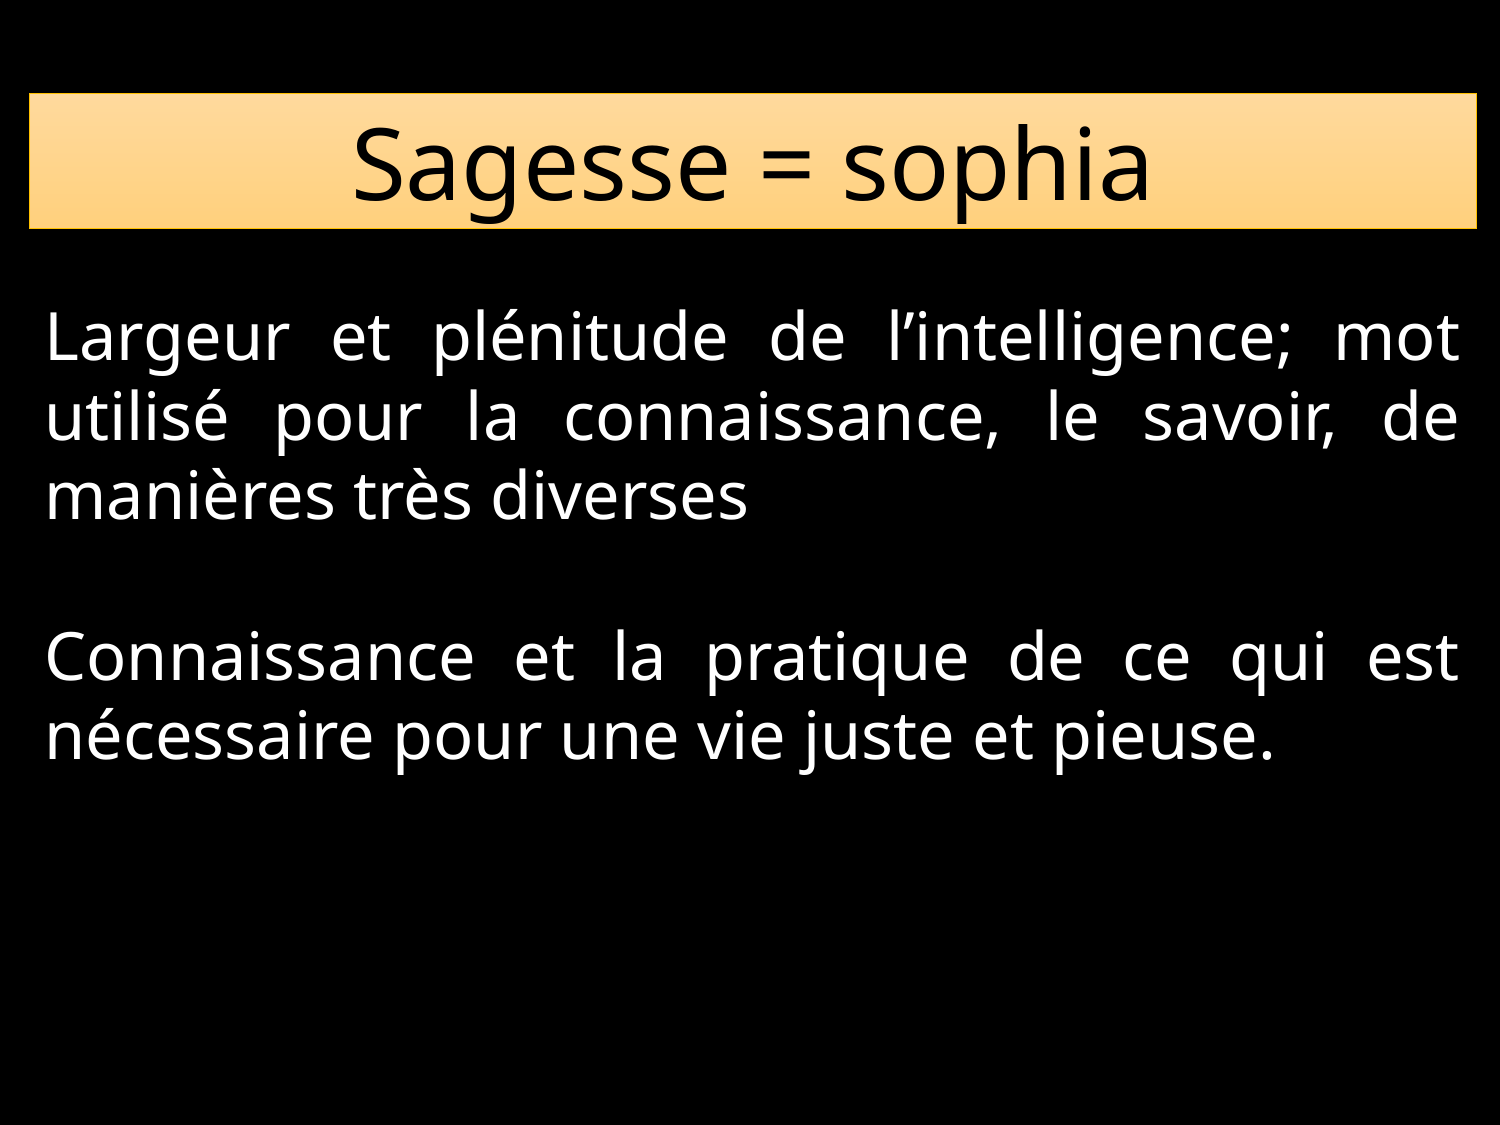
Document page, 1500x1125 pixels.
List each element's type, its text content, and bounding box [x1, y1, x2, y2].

text_box Sagesse = sophia [29, 93, 1477, 229]
text_box Largeur et plénitude de l’intelligence; mot utilisé pour la connaissance, le savoir, de manières très diverses Connaissance et la pratique de ce qui est nécessaire pour une vie juste et pieuse. [29, 286, 1477, 781]
